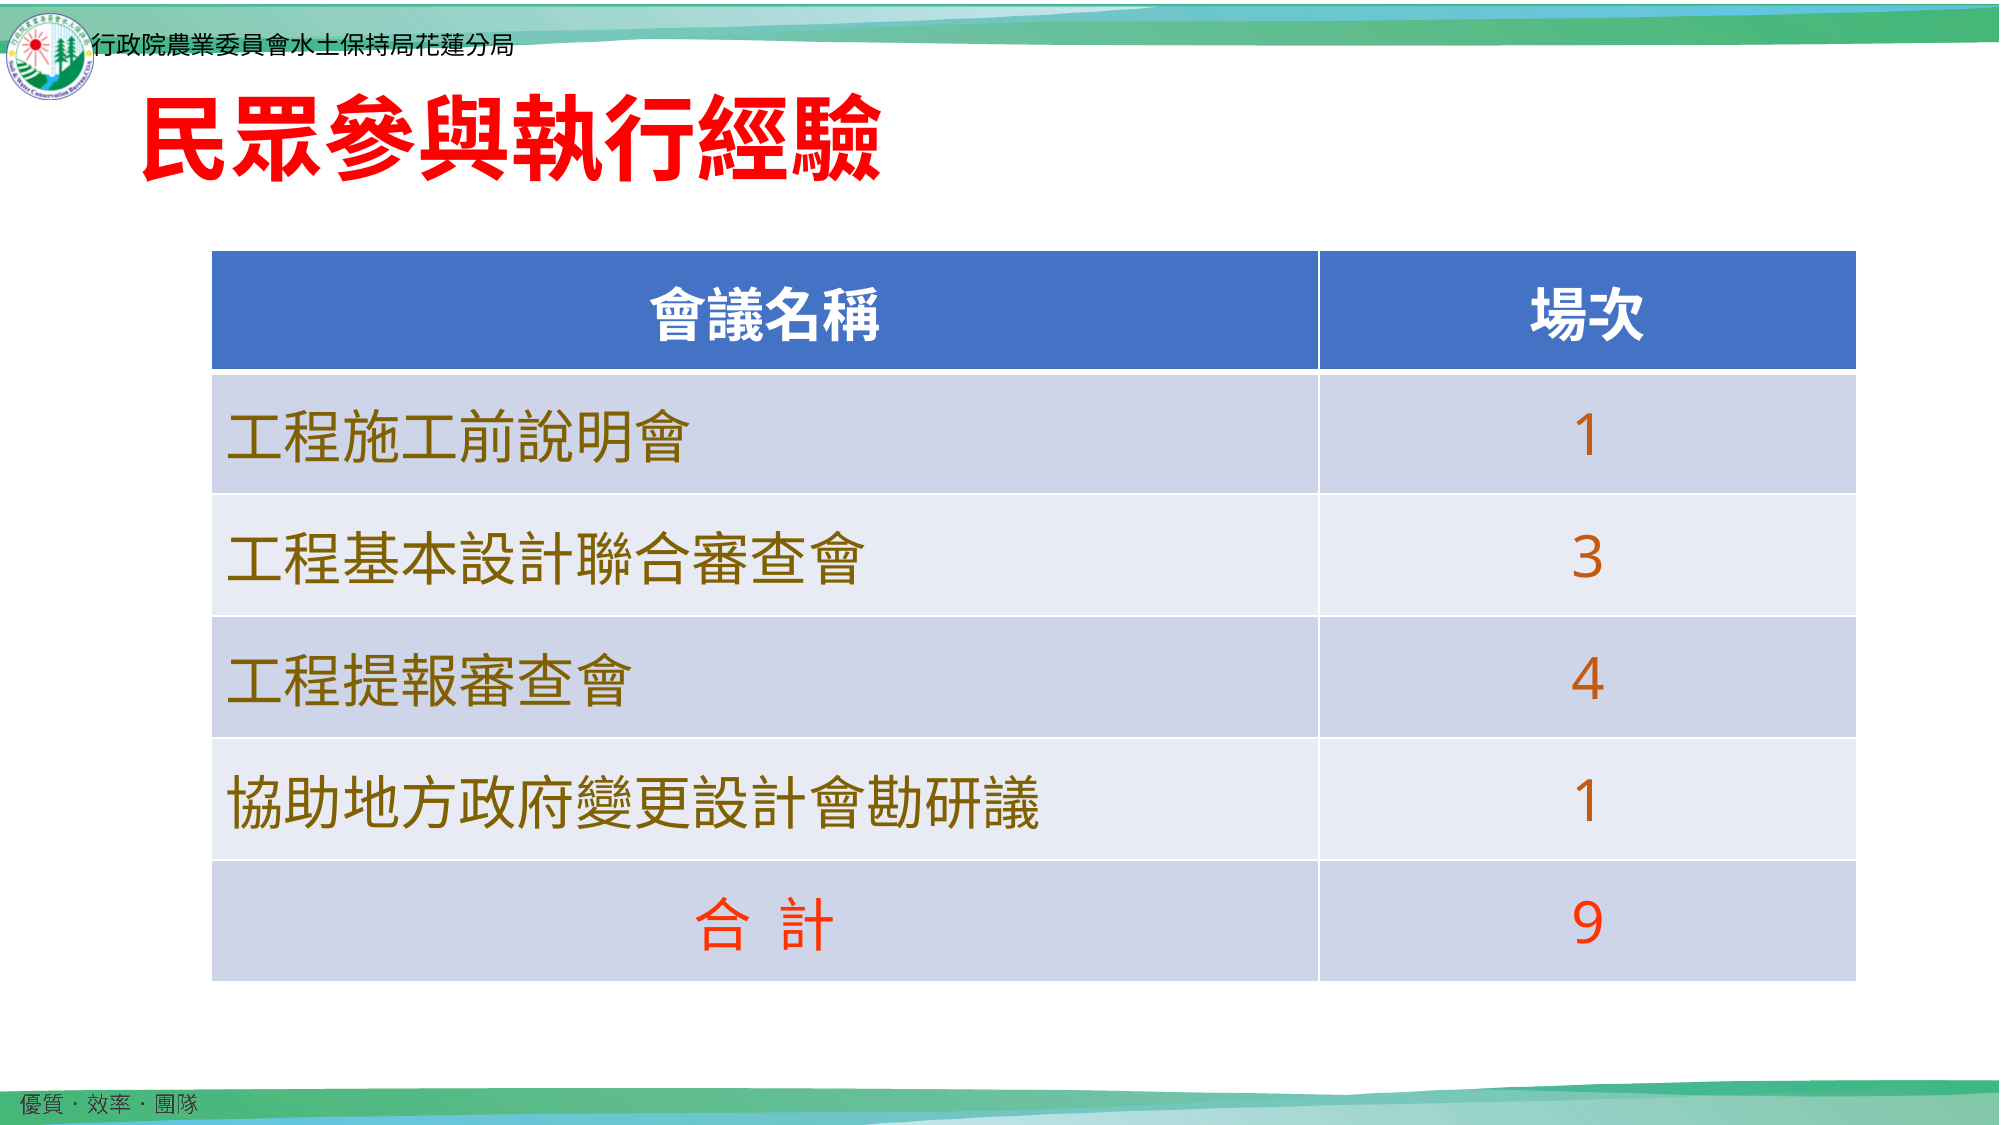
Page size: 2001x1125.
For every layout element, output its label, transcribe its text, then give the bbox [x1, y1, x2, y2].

table_cell 工程基本設計聯合審查會 [212, 495, 1318, 615]
text_box 民眾參與執行經驗 [122, 85, 899, 202]
table_header 場次 [1320, 251, 1856, 369]
table_cell 協助地方政府變更設計會勘研議 [212, 739, 1318, 859]
table_cell 4 [1320, 617, 1856, 737]
table_cell 3 [1320, 495, 1856, 615]
table_cell 工程施工前說明會 [212, 375, 1318, 493]
table_cell 1 [1320, 739, 1856, 859]
table_cell 合 計 [212, 861, 1318, 981]
picture [0, 4, 1999, 1125]
table_header 會議名稱 [212, 251, 1318, 369]
table_cell 1 [1320, 375, 1856, 493]
table_cell 工程提報審查會 [212, 617, 1318, 737]
table_cell 9 [1320, 861, 1856, 981]
